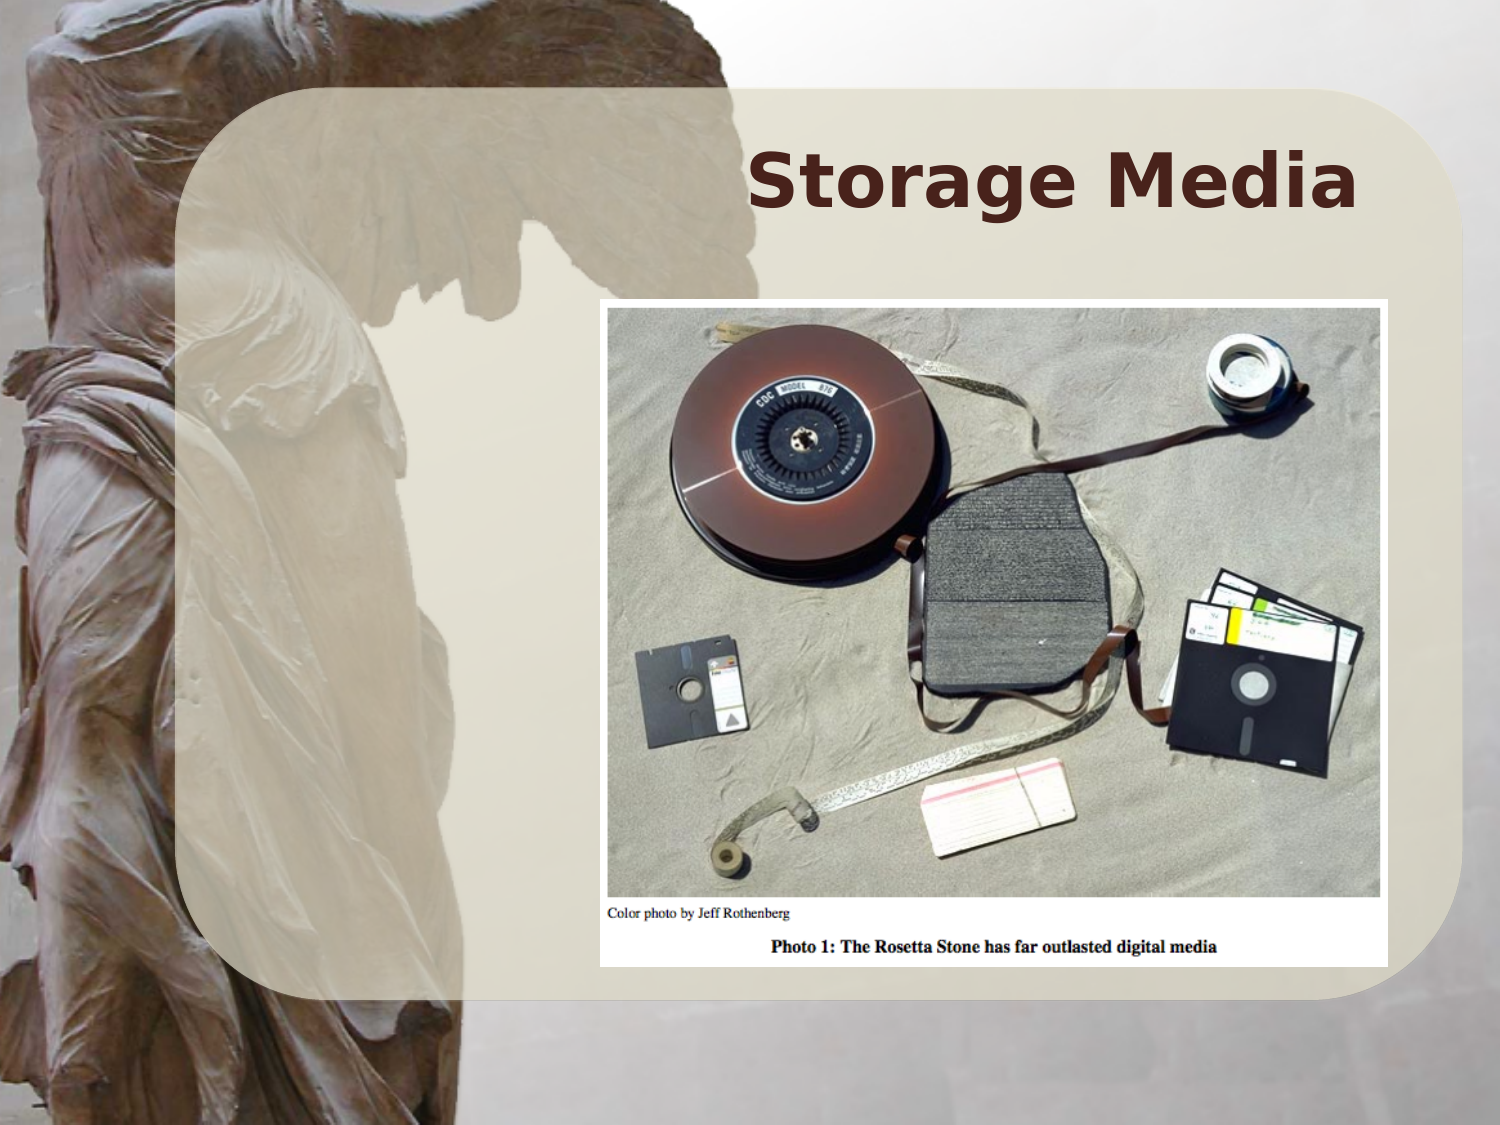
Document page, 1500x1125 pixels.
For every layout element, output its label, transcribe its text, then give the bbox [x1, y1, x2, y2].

picture [0, 0, 1500, 1125]
title Storage Media [200, 87, 1375, 276]
